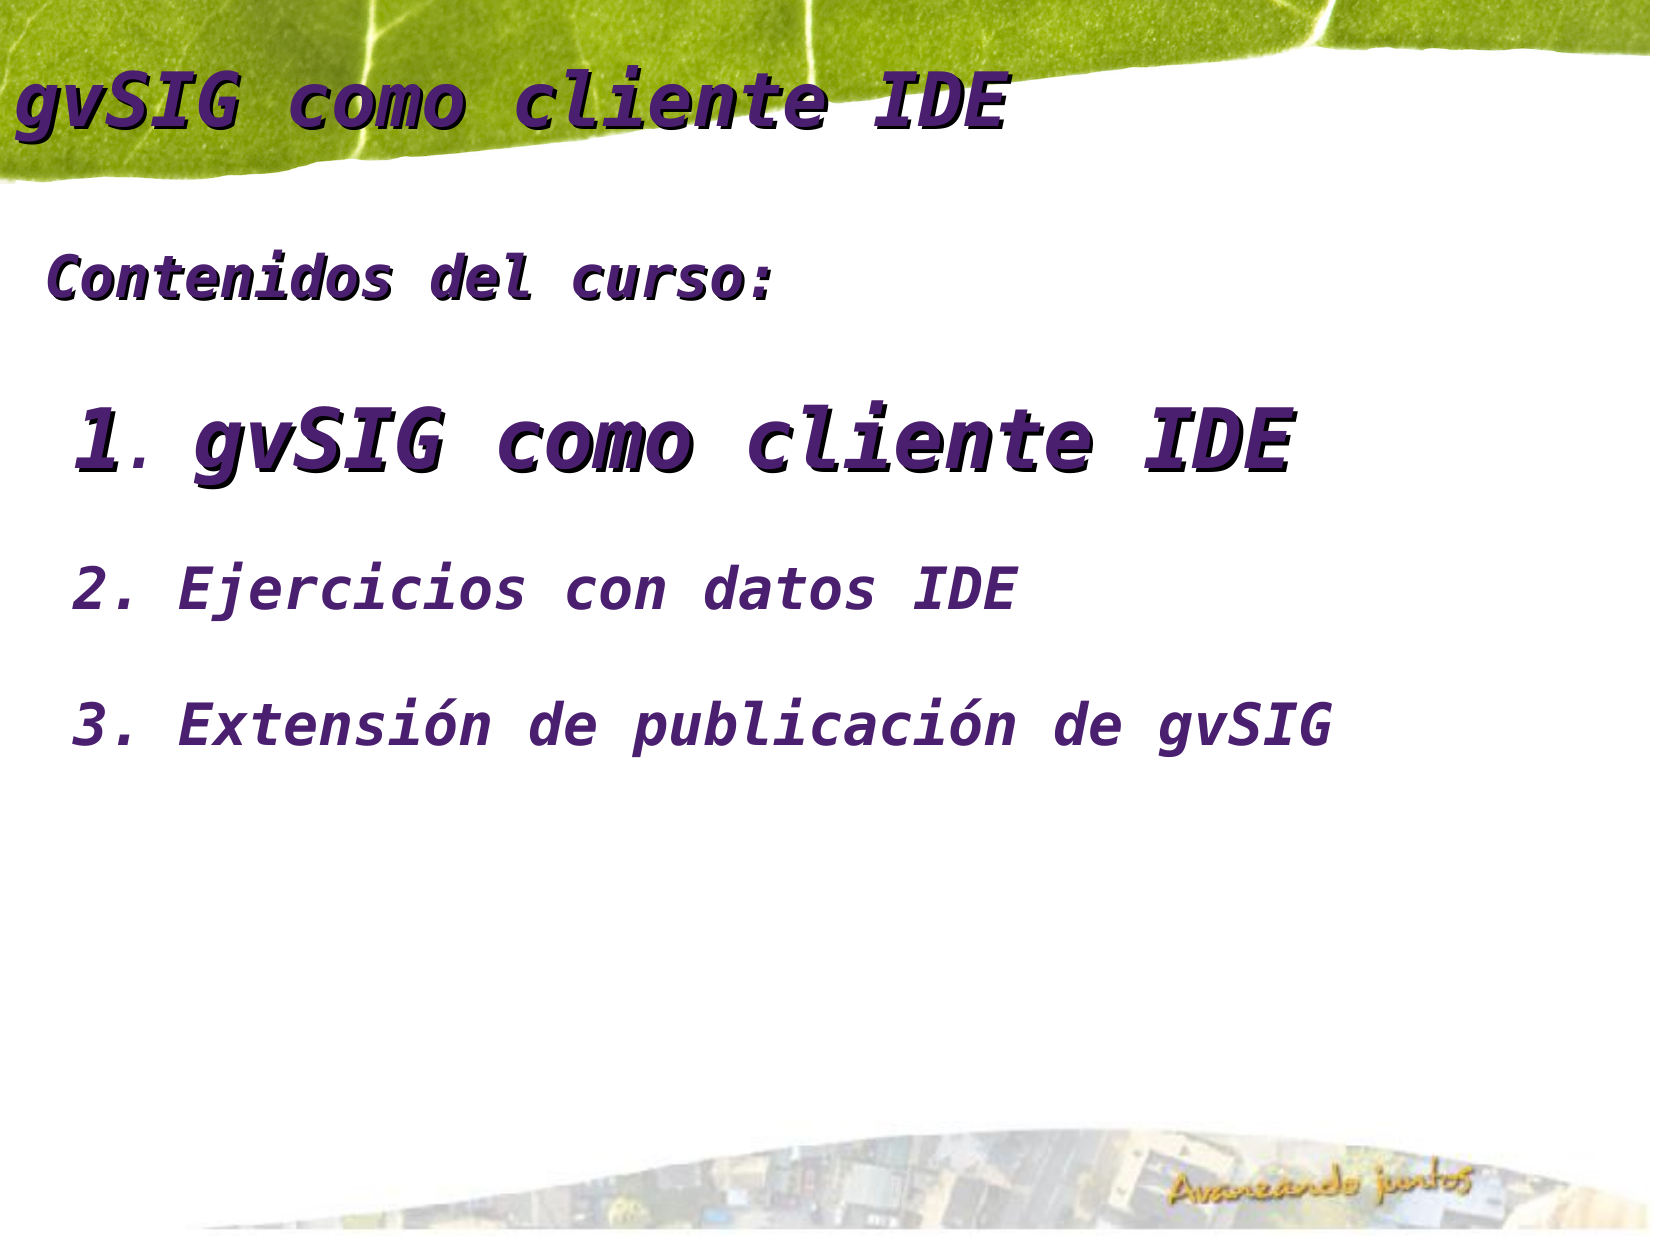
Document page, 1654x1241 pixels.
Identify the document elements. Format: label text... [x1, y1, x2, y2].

picture [0, 0, 1650, 184]
text_box Contenidos del curso: [29, 236, 1211, 319]
picture [93, 1121, 1654, 1237]
text_box gvSIG como cliente IDE [0, 5, 1418, 154]
text_box 1. gvSIG como cliente IDE 2. Ejercicios con datos IDE 3. Extensión de publicación de gvSIG [59, 383, 1595, 835]
